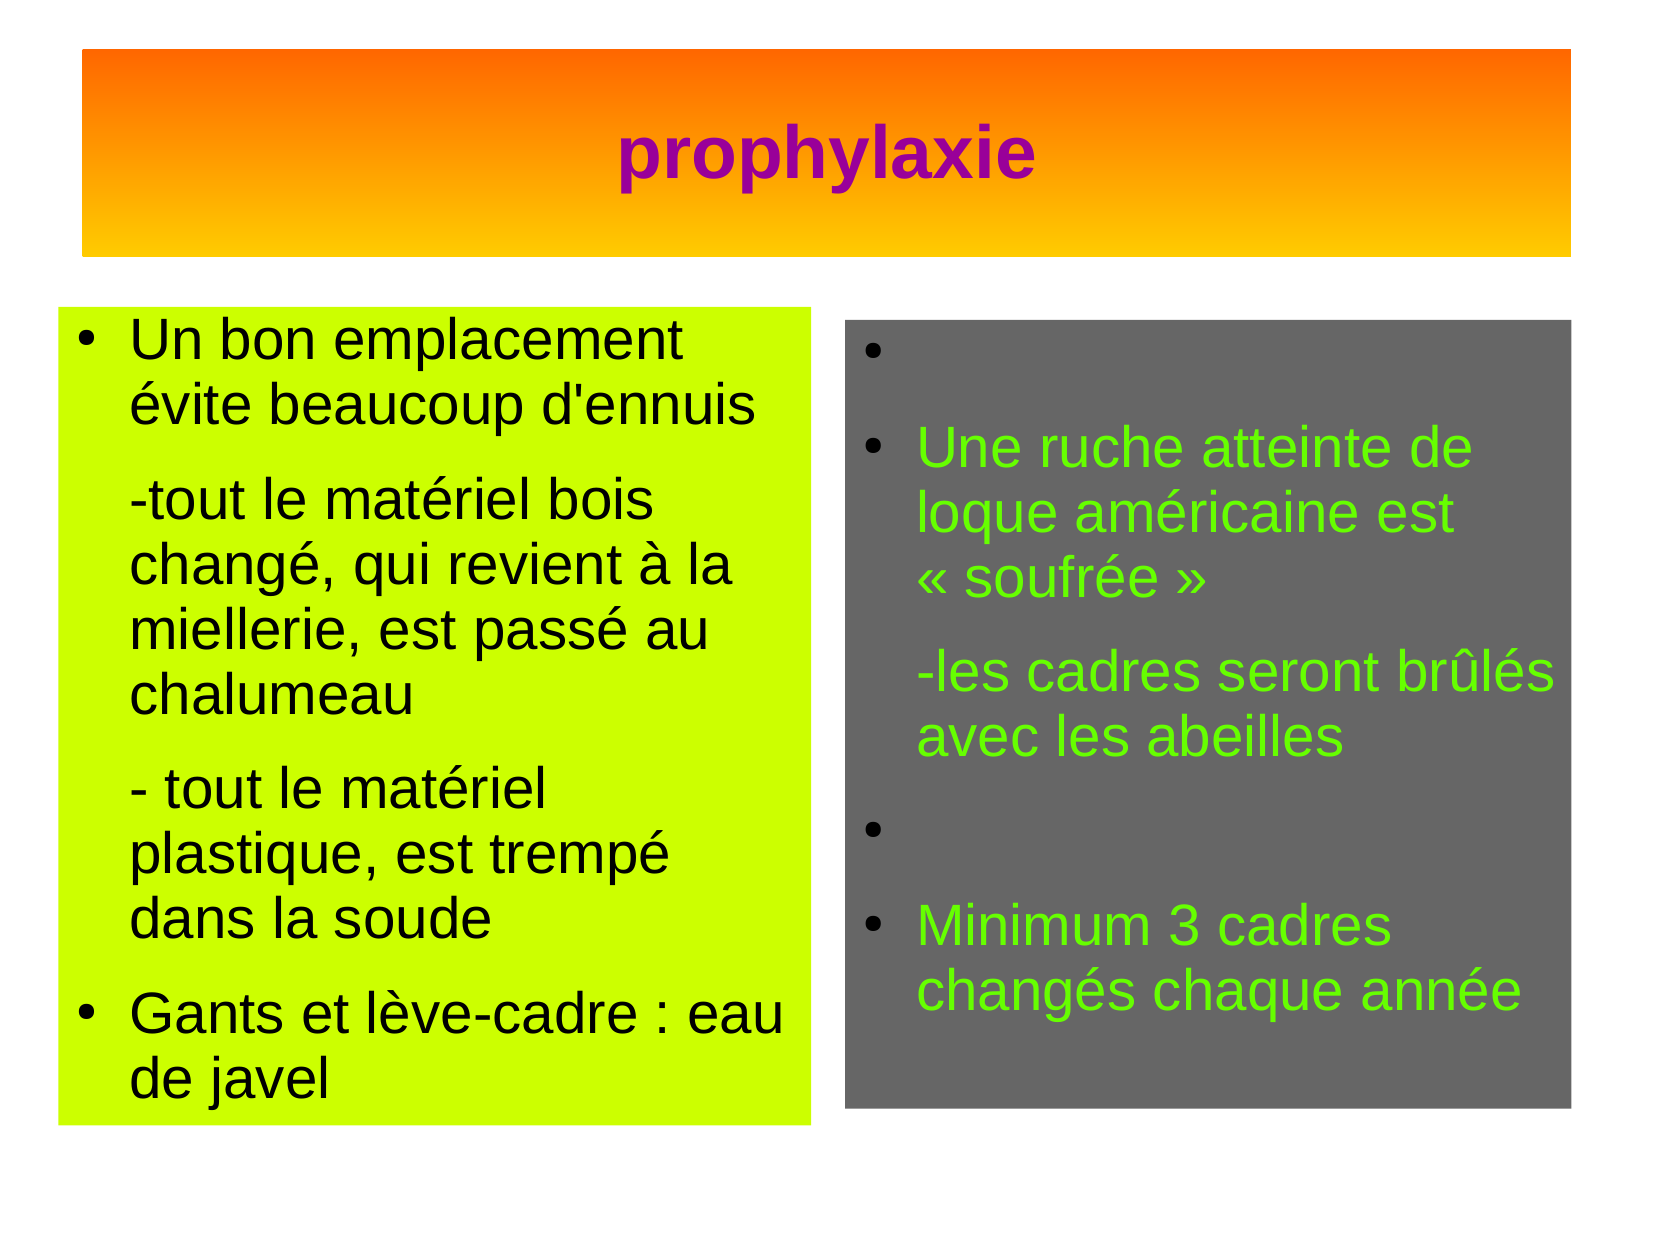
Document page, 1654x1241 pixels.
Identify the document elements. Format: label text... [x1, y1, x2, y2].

list Un bon emplacement évite beaucoup d'ennuis -tout le matériel bois changé, qui revient à la miellerie, est passé au chalumeau - tout le matériel plastique, est trempé dans la soude Gants et lève-cadre : eau de javel [58, 306, 812, 1126]
title prophylaxie [82, 49, 1571, 257]
list Une ruche atteinte de loque américaine est « soufrée » -les cadres seront brûlés avec les abeilles Minimum 3 cadres changés chaque année [845, 319, 1572, 1109]
